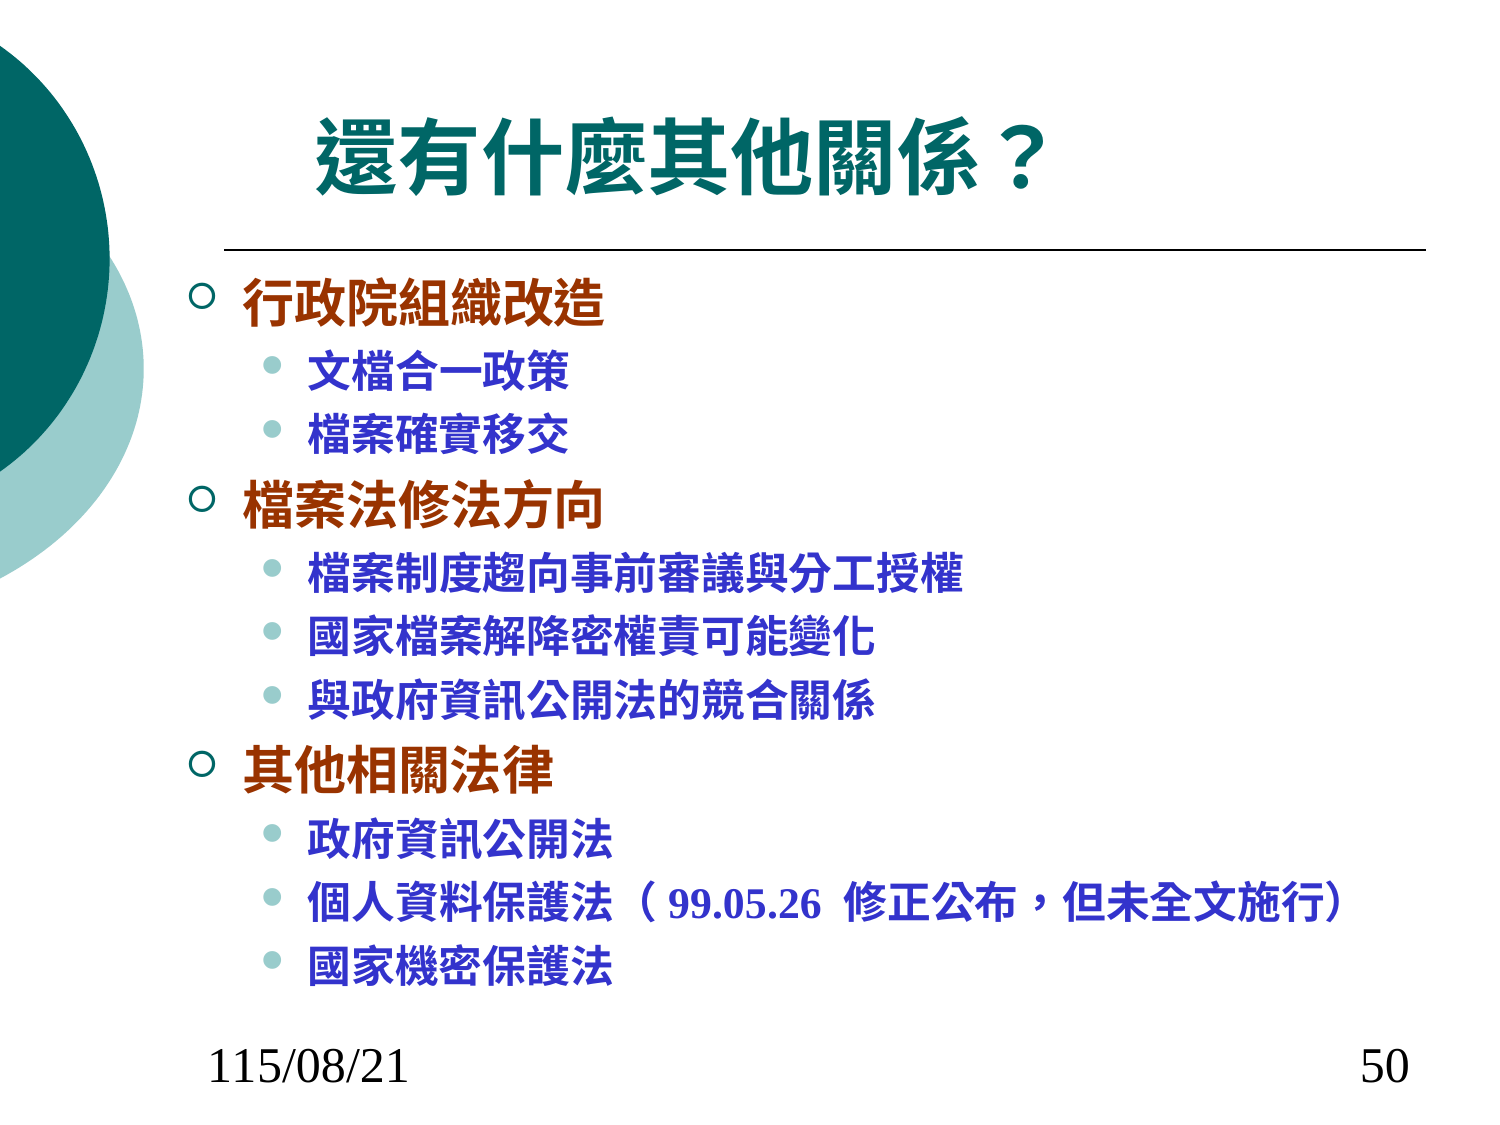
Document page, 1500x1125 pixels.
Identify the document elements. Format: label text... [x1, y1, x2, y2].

title 還有什麼其他關係？ [300, 62, 1351, 213]
list 行政院組織改造 文檔合一政策 檔案確實移交 檔案法修法方向 檔案制度趨向事前審議與分工授權 國家檔案解降密權責可能變化 與政府資訊公開法的競合關係 其他相關法律 政府資訊公開法 個人資料保護法（99.05.26 修正公布，但未全文施行） 國家機密保護法 [171, 262, 1436, 1063]
